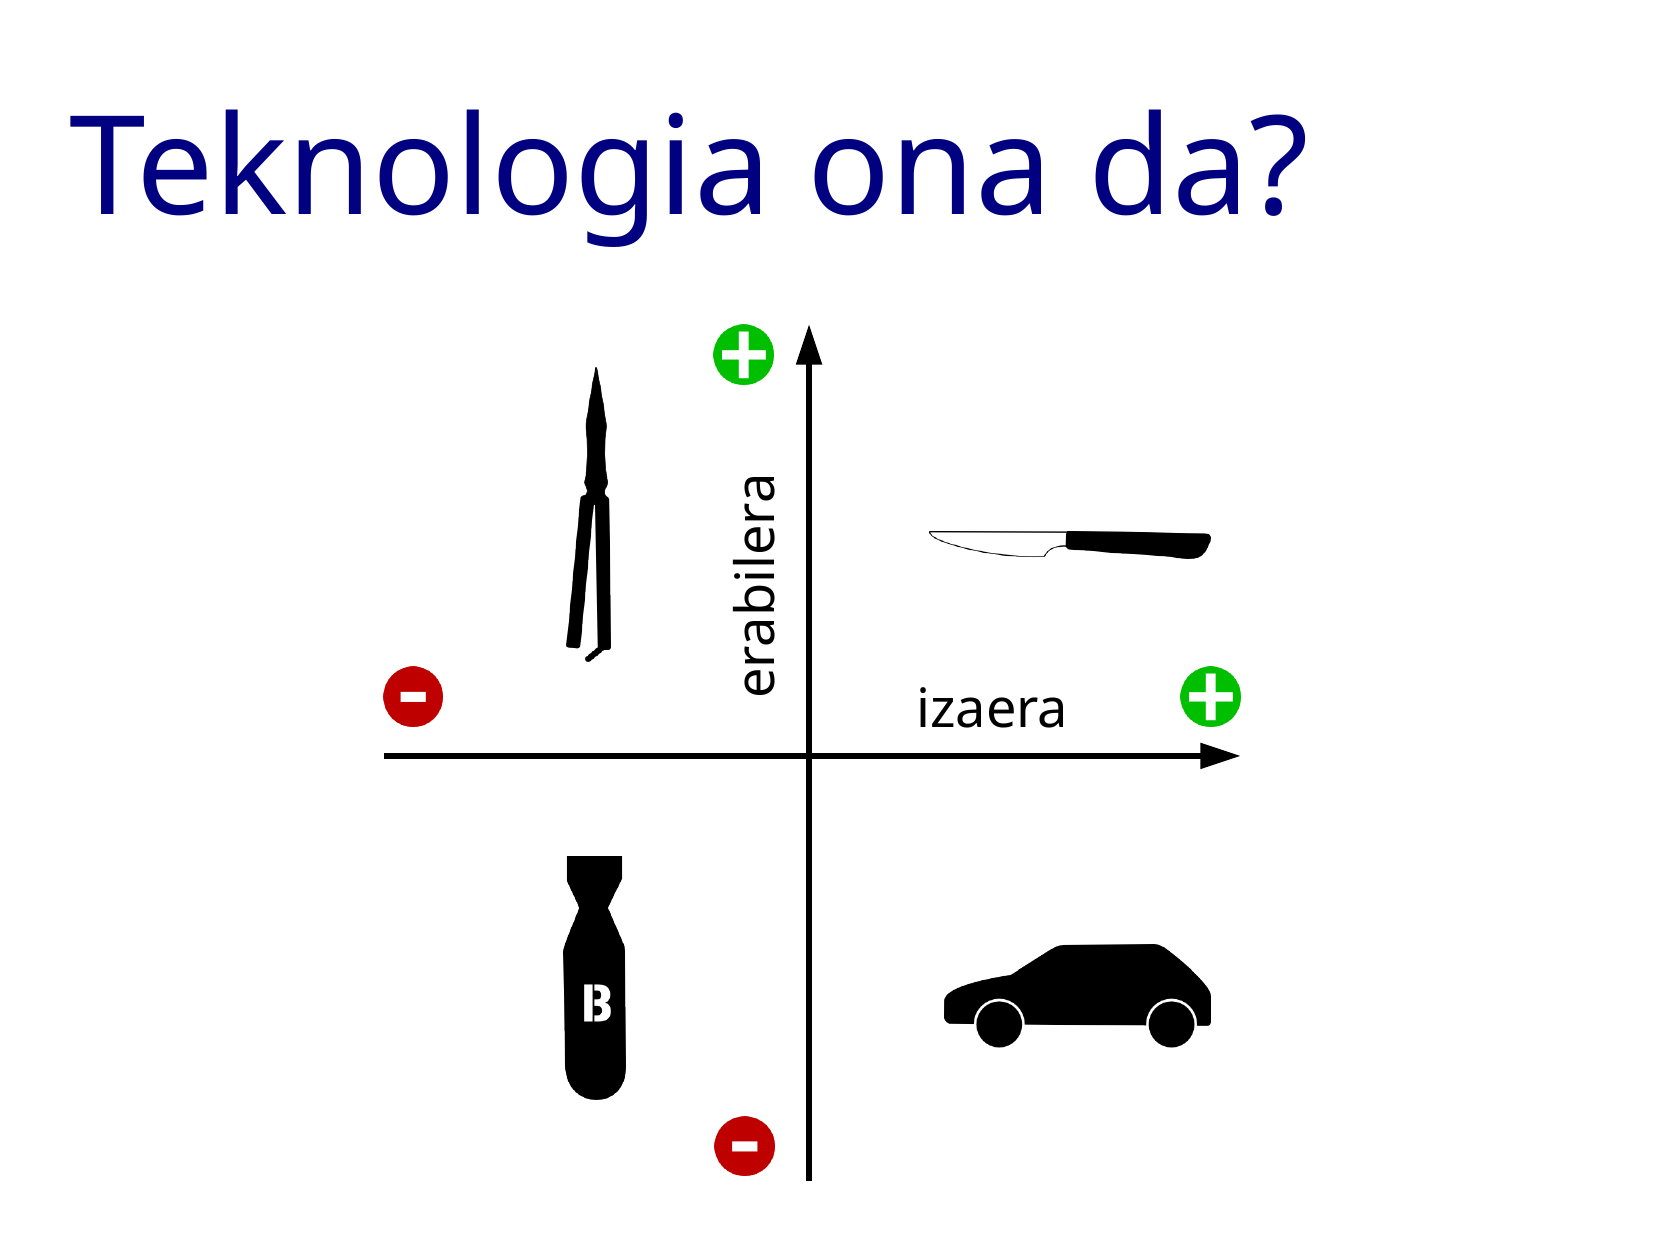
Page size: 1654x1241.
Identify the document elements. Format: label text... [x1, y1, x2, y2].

picture [944, 944, 1211, 1050]
text_box izaera [901, 662, 1123, 739]
picture [566, 366, 611, 662]
picture [713, 324, 774, 385]
picture [1180, 666, 1241, 727]
picture [383, 666, 443, 727]
picture [929, 531, 1211, 559]
text_box Teknologia ona da? [55, 59, 1516, 237]
picture [563, 856, 626, 1100]
picture [714, 1116, 775, 1177]
text_box erabilera [708, 413, 785, 714]
